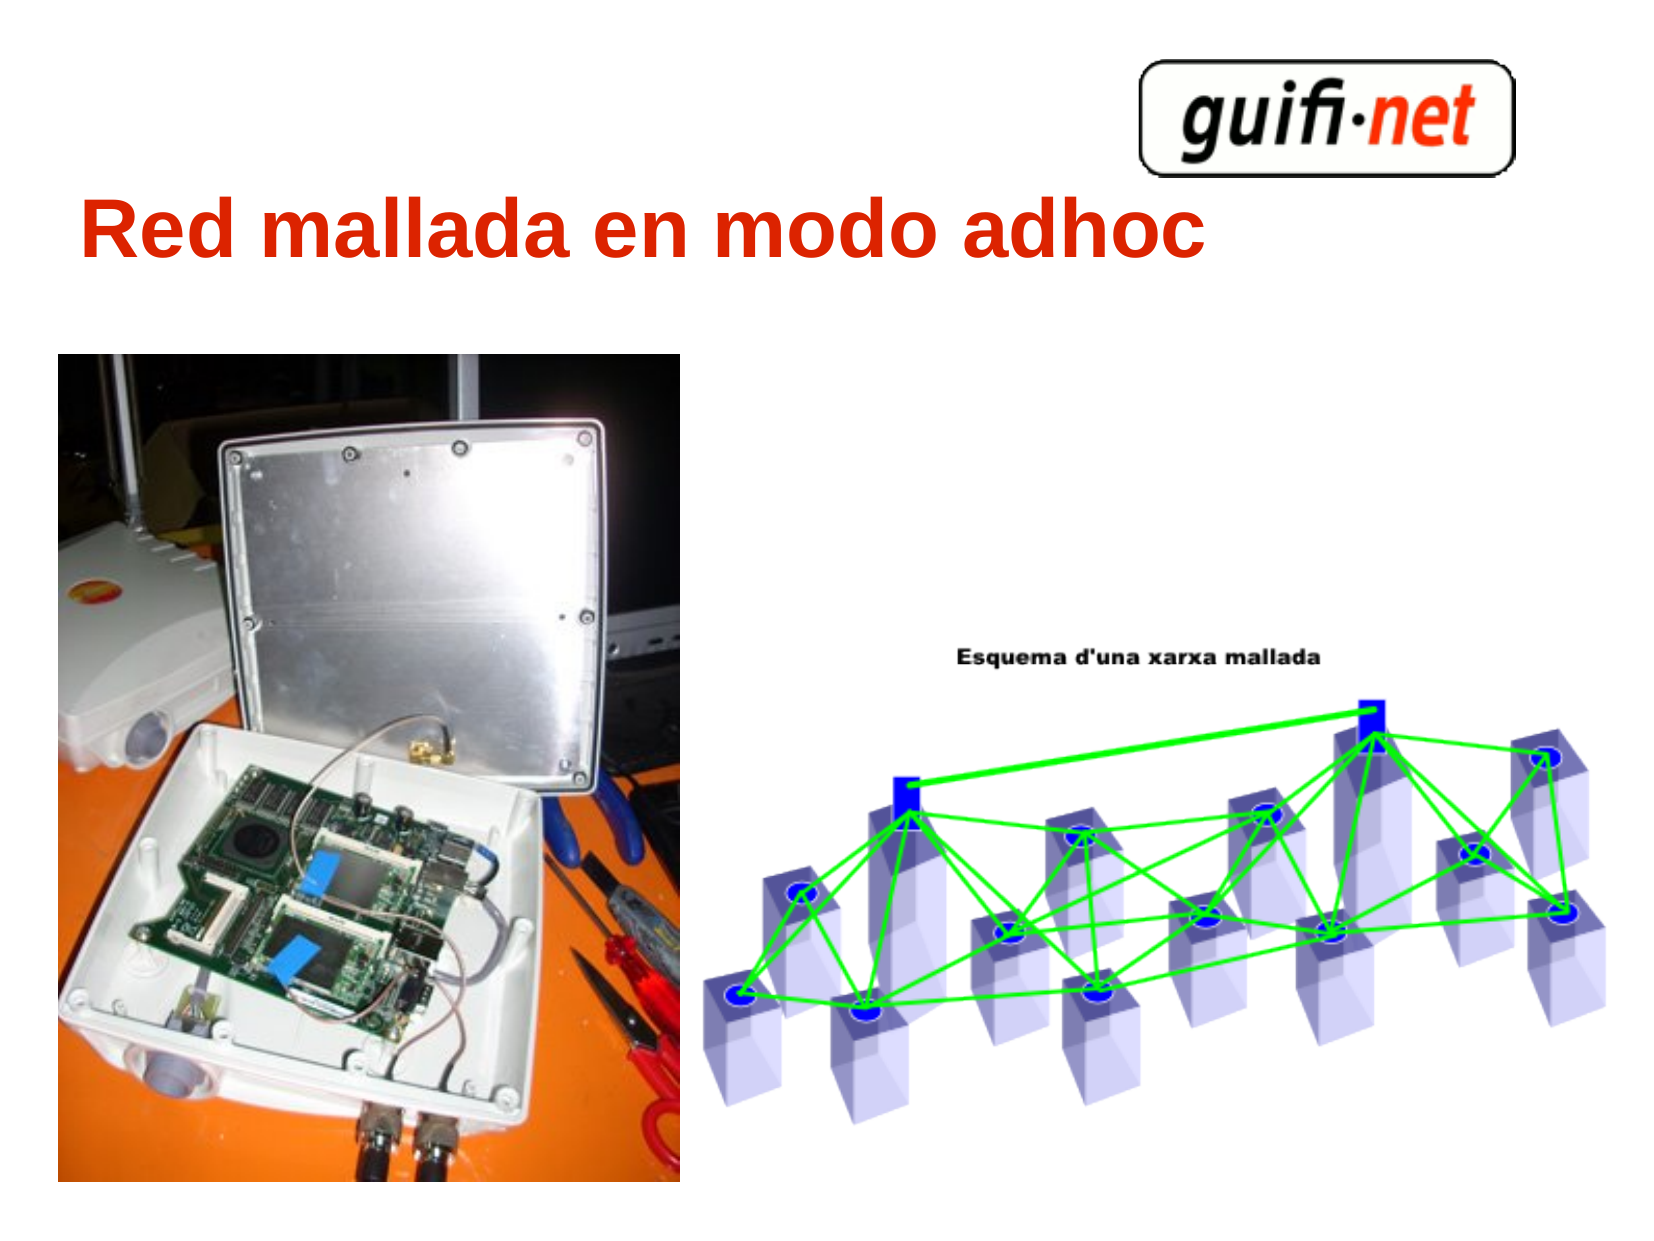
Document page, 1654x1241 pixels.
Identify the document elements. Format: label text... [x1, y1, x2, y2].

picture [1137, 59, 1516, 178]
title Red mallada en modo adhoc [0, 132, 1270, 325]
picture [58, 354, 1654, 1241]
